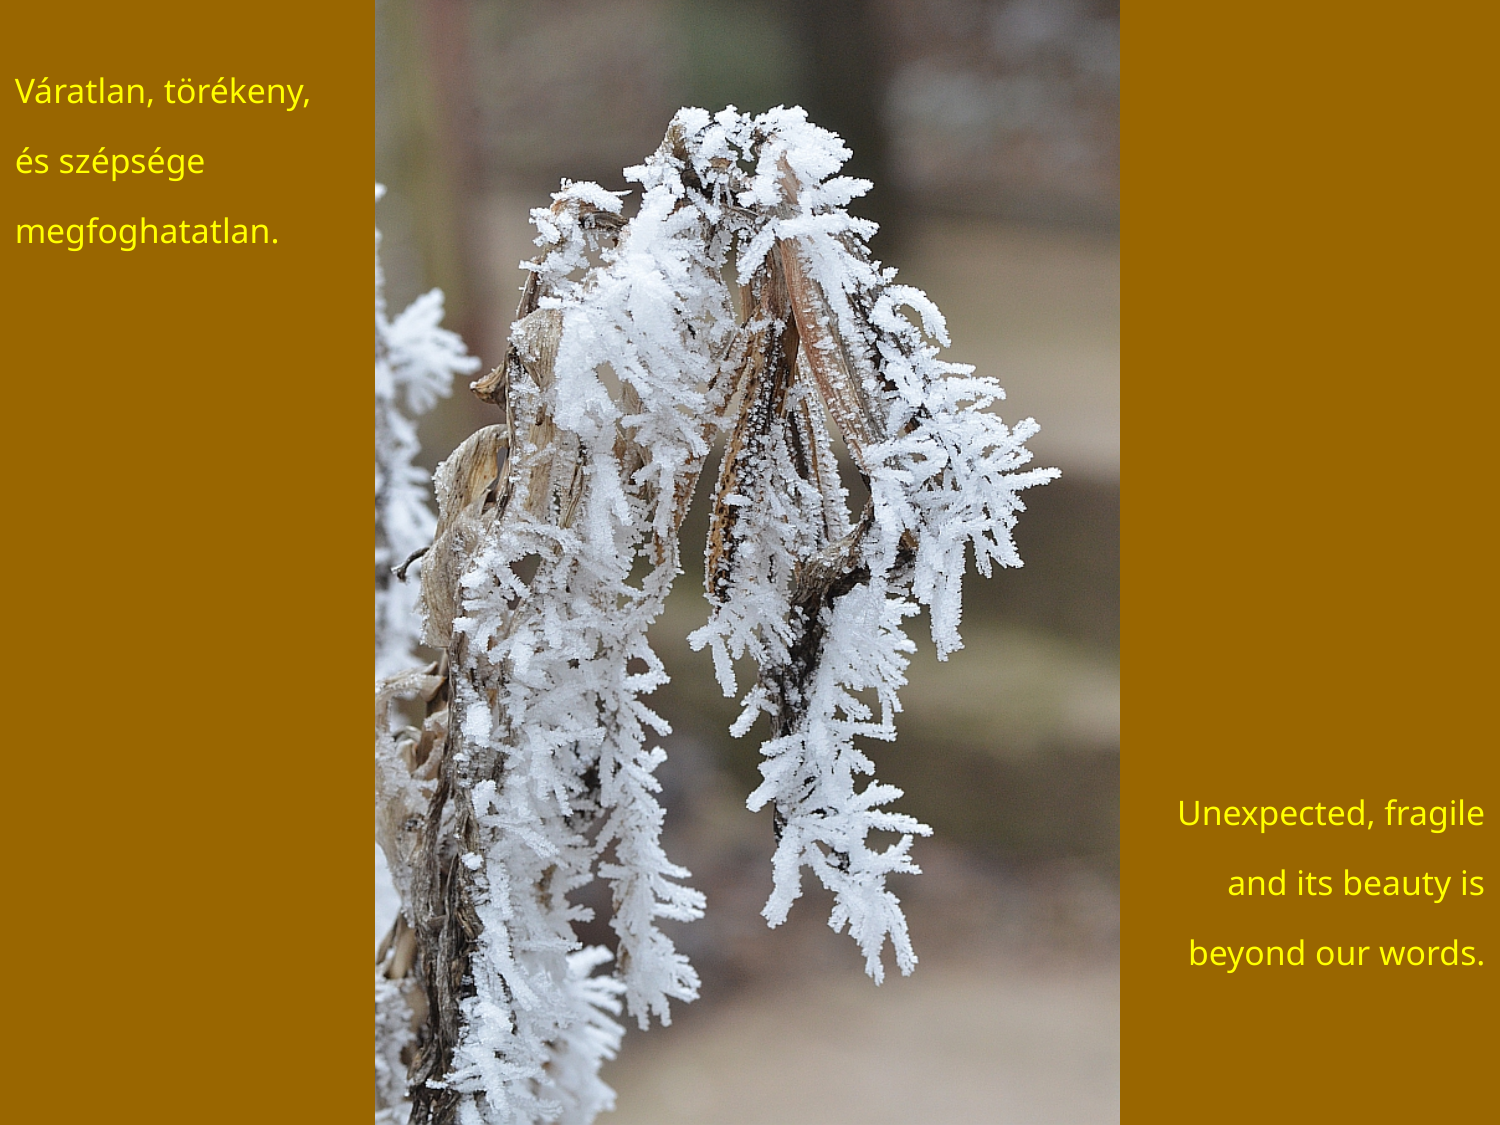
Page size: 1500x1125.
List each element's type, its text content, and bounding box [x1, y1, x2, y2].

text_box Váratlan, törékeny, és szépsége megfoghatatlan. [0, 37, 363, 362]
picture [375, 0, 1120, 1125]
text_box Unexpected, fragile and its beauty is beyond our words. [1120, 759, 1500, 985]
